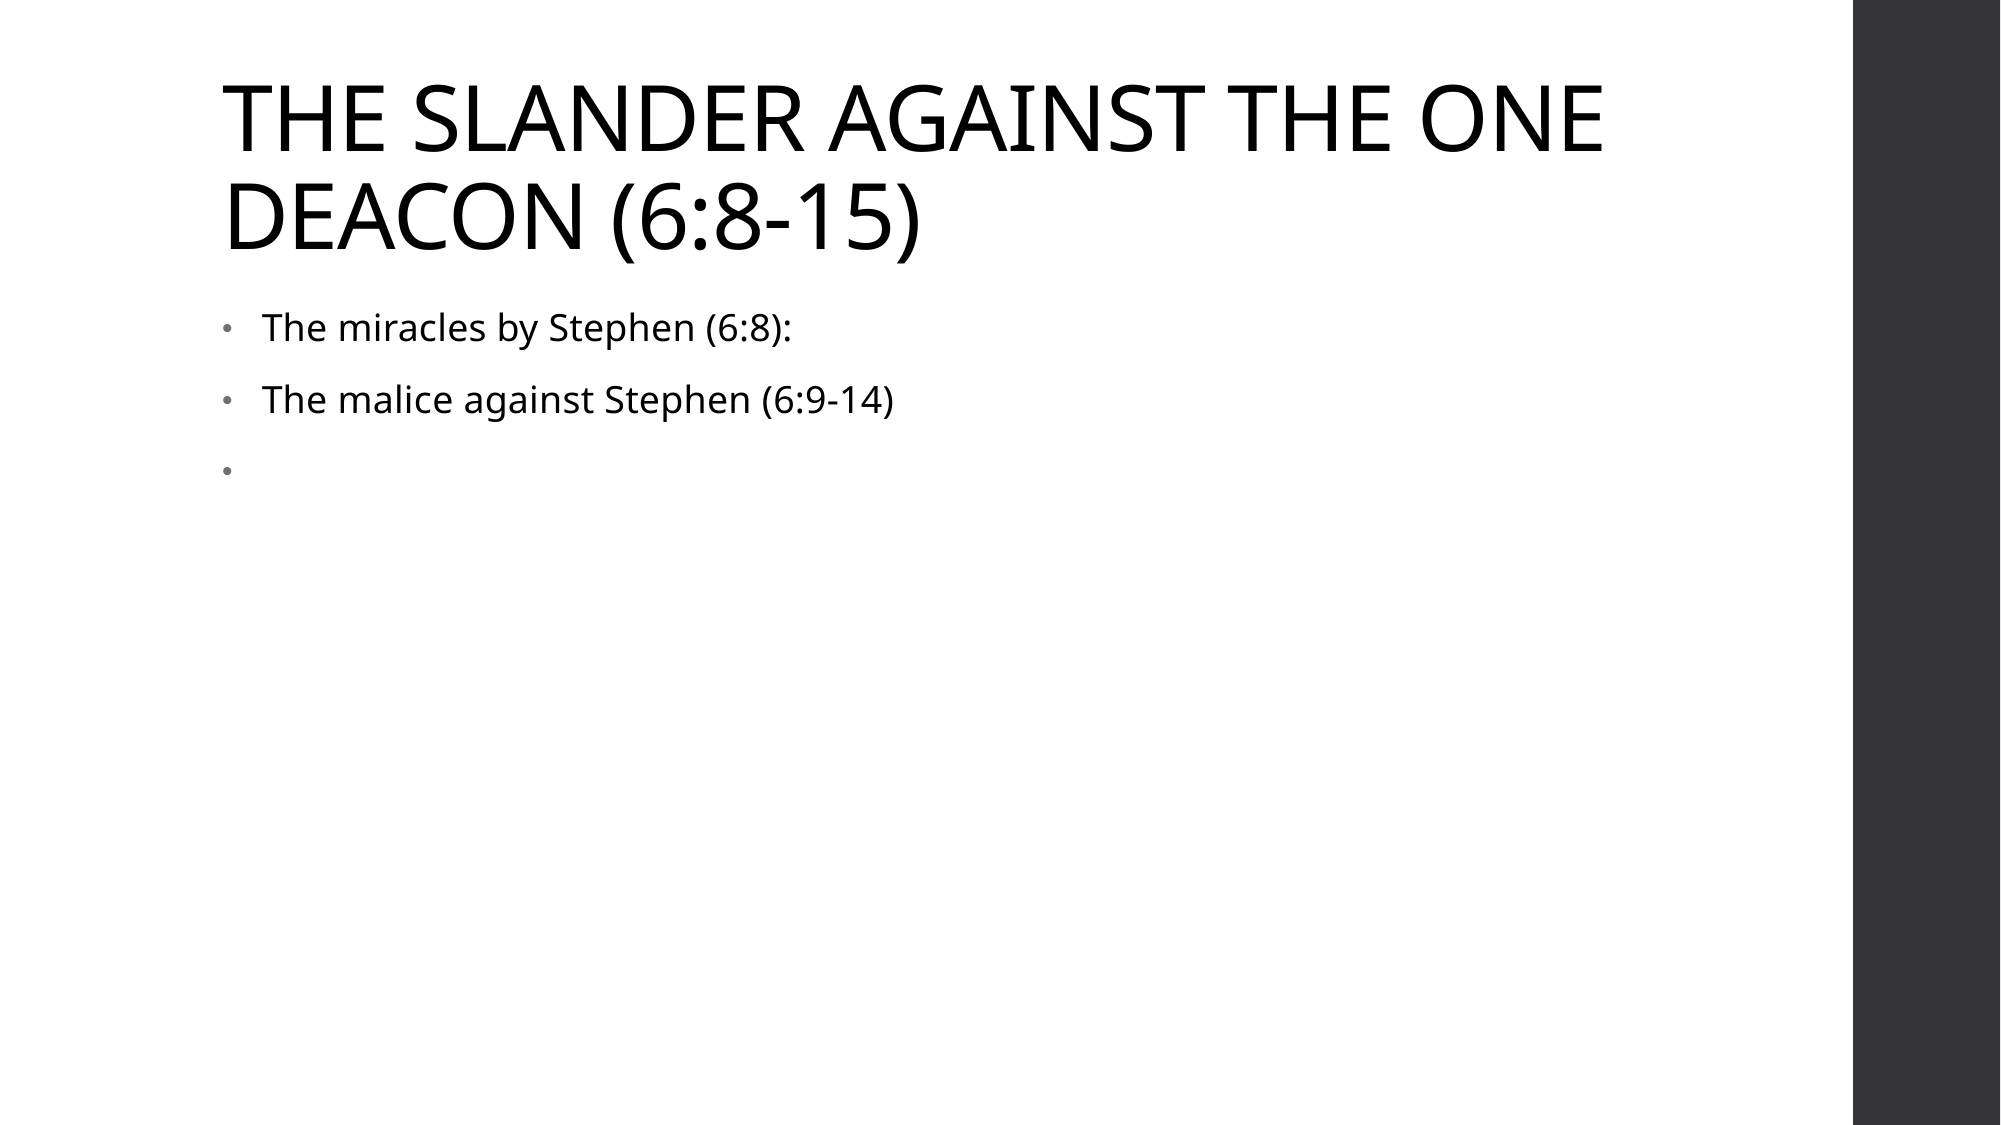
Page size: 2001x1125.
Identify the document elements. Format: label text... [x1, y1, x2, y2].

list The miracles by Stephen (6:8): The malice against Stephen (6:9-14) [206, 299, 1617, 1014]
title THE SLANDER AGAINST THE ONE DEACON (6:8-15) [206, 60, 1797, 278]
